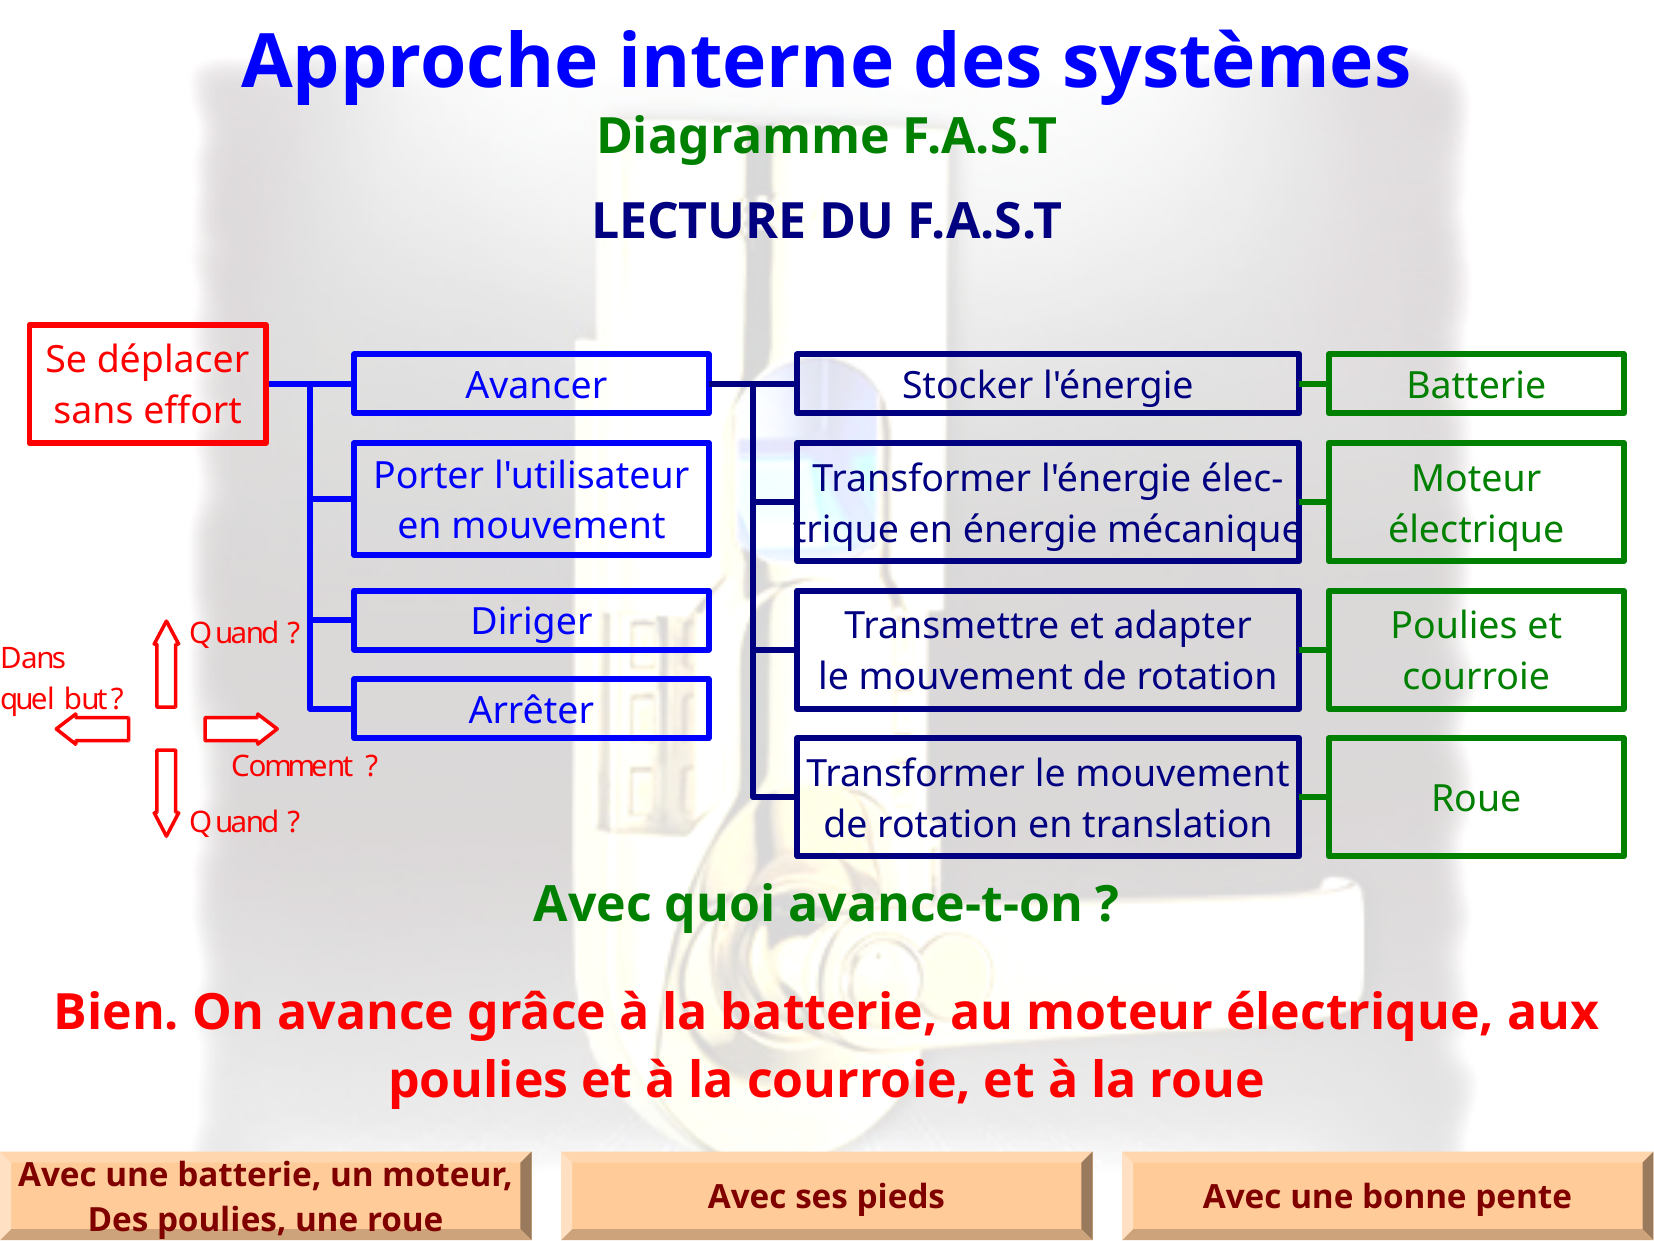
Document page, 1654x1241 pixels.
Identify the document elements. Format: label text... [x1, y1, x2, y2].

text_box Diagramme F.A.S.T [0, 92, 1654, 178]
text_box Avec quoi avance-t-on ? [0, 860, 1654, 945]
chart [0, 610, 384, 857]
text_box Se déplacer sans effort [29, 324, 266, 443]
text_box Bien. On avance grâce à la batterie, au moteur électrique, aux poulies et à la courroie, et à la roue [0, 968, 1654, 1123]
text_box LECTURE DU F.A.S.T [0, 178, 1654, 262]
text_box Transformer l'énergie élec- trique en énergie mécanique [797, 442, 1300, 562]
text_box Avancer [354, 354, 709, 414]
text_box Avec une batterie, un moteur, Des poulies, une roue [12, 1163, 520, 1229]
text_box Stocker l'énergie [797, 354, 1300, 414]
text_box Transmettre et adapter le mouvement de rotation [797, 590, 1300, 709]
text_box Porter l'utilisateur en mouvement [354, 442, 709, 556]
text_box Arrêter [384, 679, 709, 739]
text_box Avec une bonne pente [1134, 1163, 1642, 1229]
text_box Roue [1328, 738, 1625, 857]
text_box Diagramme d'activité « Actigramme » [562, 1151, 1092, 1163]
text_box Moteur électrique [1328, 442, 1625, 562]
text_box Batterie [1328, 354, 1625, 414]
text_box Poulies et courroie [1328, 590, 1625, 709]
text_box Diriger [354, 590, 709, 650]
text_box Transformer le mouvement de rotation en translation [797, 738, 1300, 857]
text_box informations, pertes, rebuts [1123, 1151, 1653, 1163]
text_box Application à la patinette électrique : [1, 1151, 531, 1163]
text_box Avec ses pieds [573, 1163, 1081, 1229]
